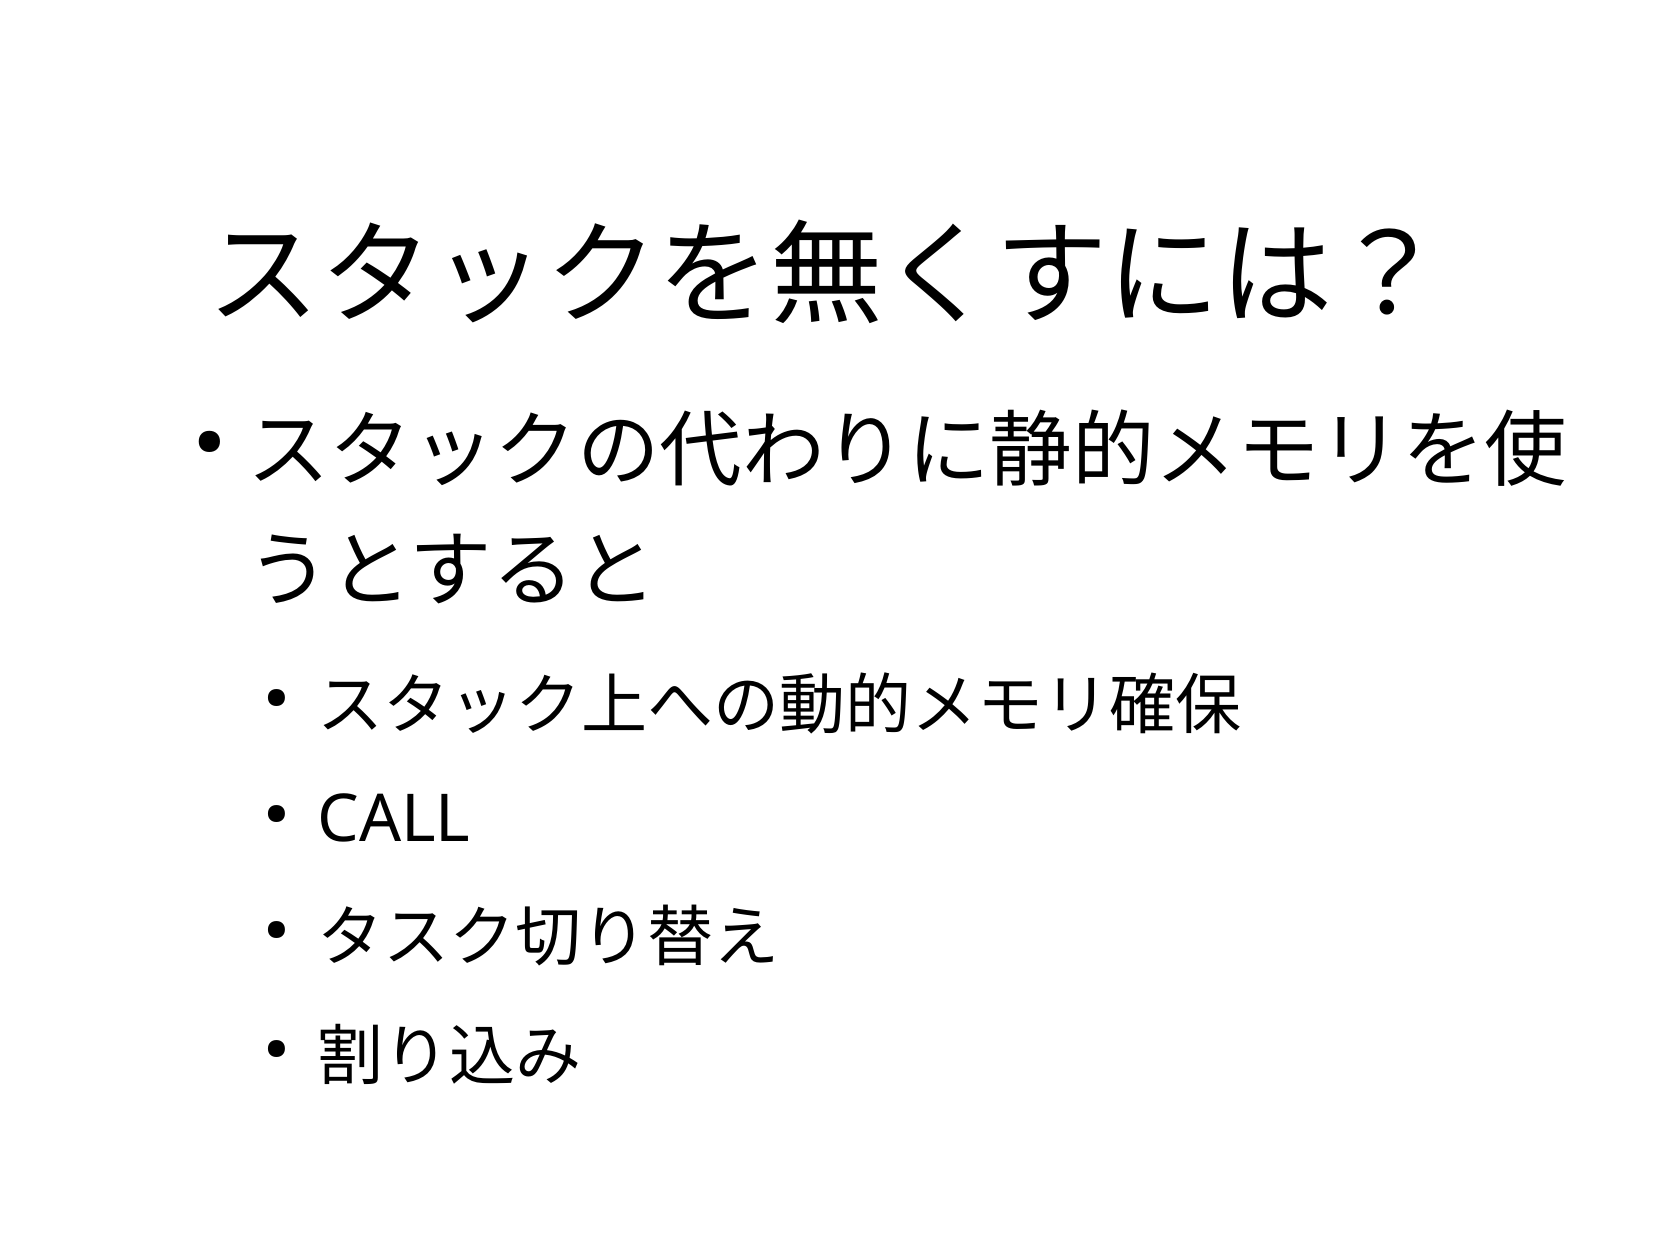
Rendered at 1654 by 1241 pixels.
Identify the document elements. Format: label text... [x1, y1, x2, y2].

list スタックの代わりに静的メモリを使うとすると スタック上への動的メモリ確保 CALL タスク切り替え 割り込み [177, 383, 1571, 1104]
title スタックを無くすには？ [82, 161, 1571, 369]
